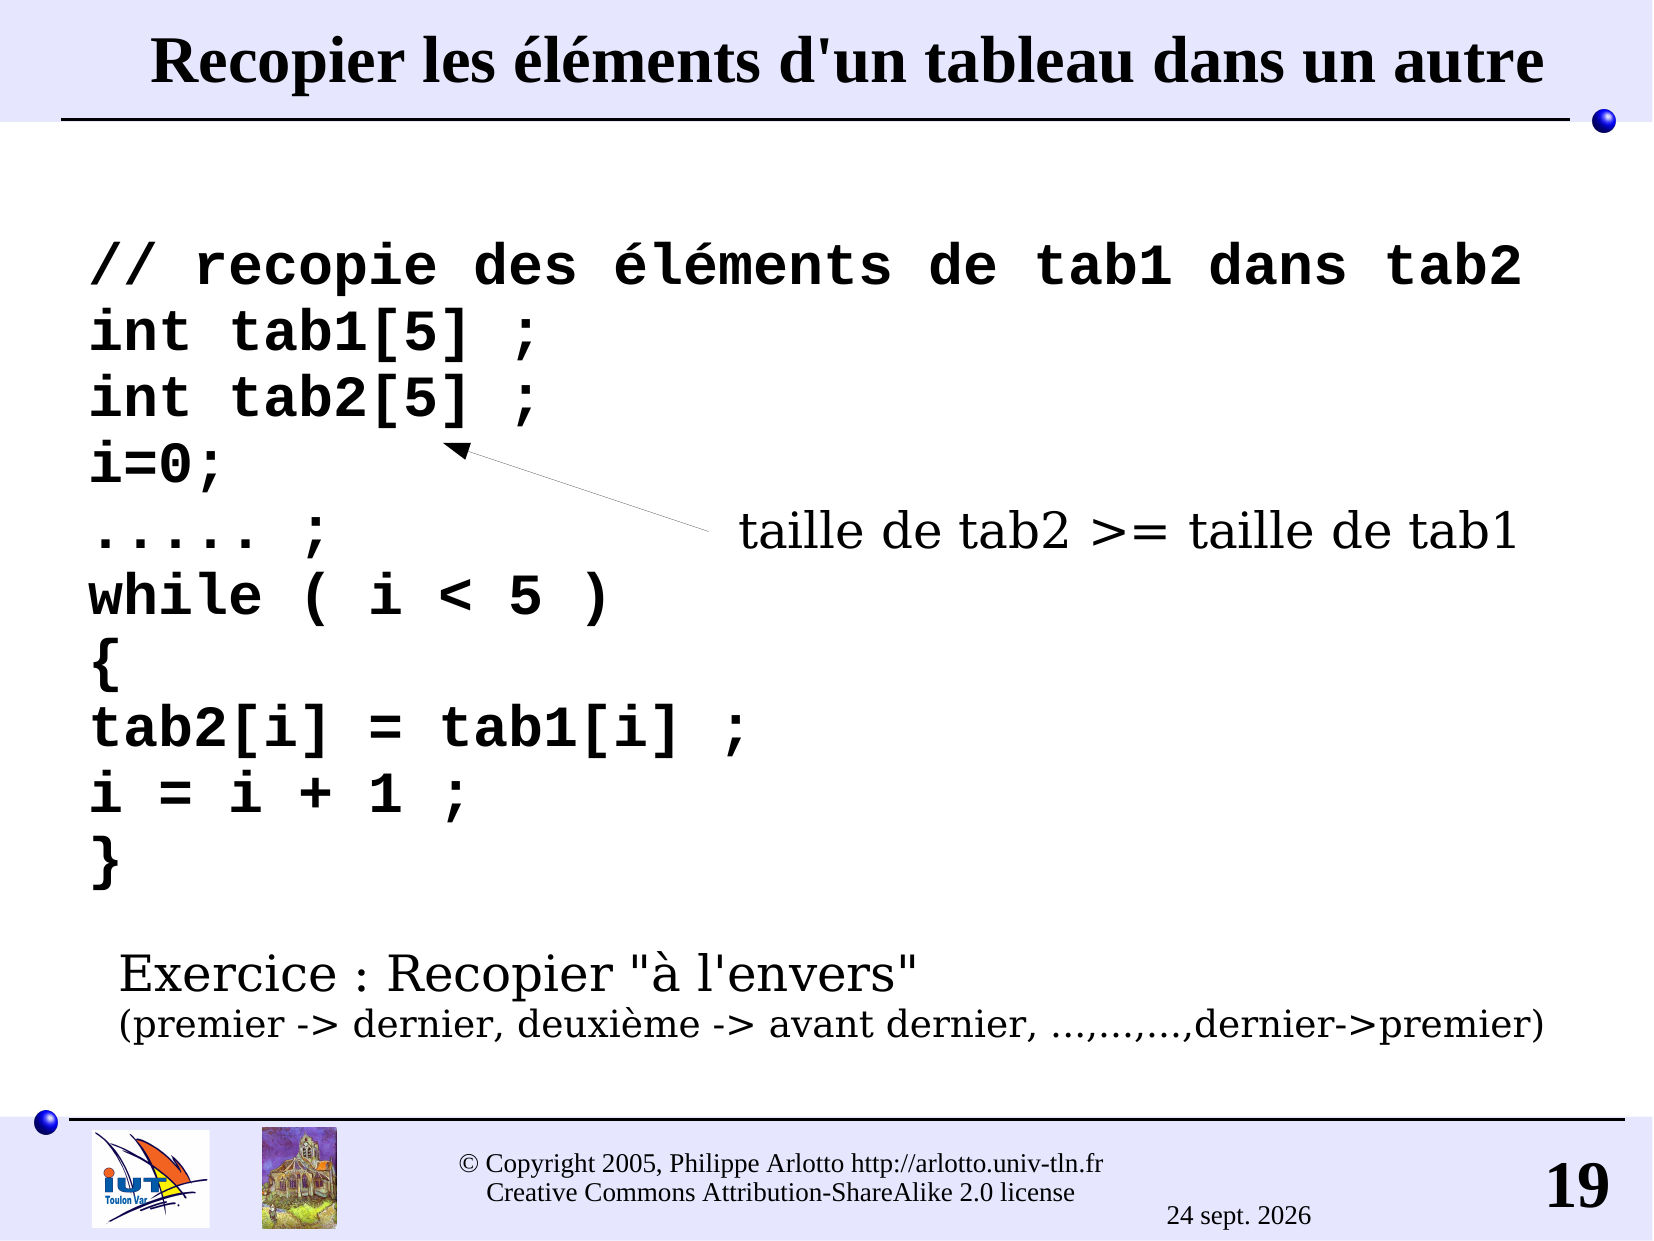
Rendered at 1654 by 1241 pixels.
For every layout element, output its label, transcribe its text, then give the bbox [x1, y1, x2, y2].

text_box // recopie des éléments de tab1 dans tab2 int tab1[5] ; int tab2[5] ; i=0; ..... ; while ( i < 5 ) { tab2[i] = tab1[i] ; i = i + 1 ; } [88, 236, 1594, 897]
title Recopier les éléments d'un tableau dans un autre [95, 14, 1585, 107]
text_box Exercice : Recopier "à l'envers" (premier -> dernier, deuxième -> avant dernier, ...,...,...,dernier->premier) [118, 944, 1548, 1047]
picture [262, 1127, 337, 1229]
text_box taille de tab2 >= taille de tab1 [738, 501, 1523, 561]
